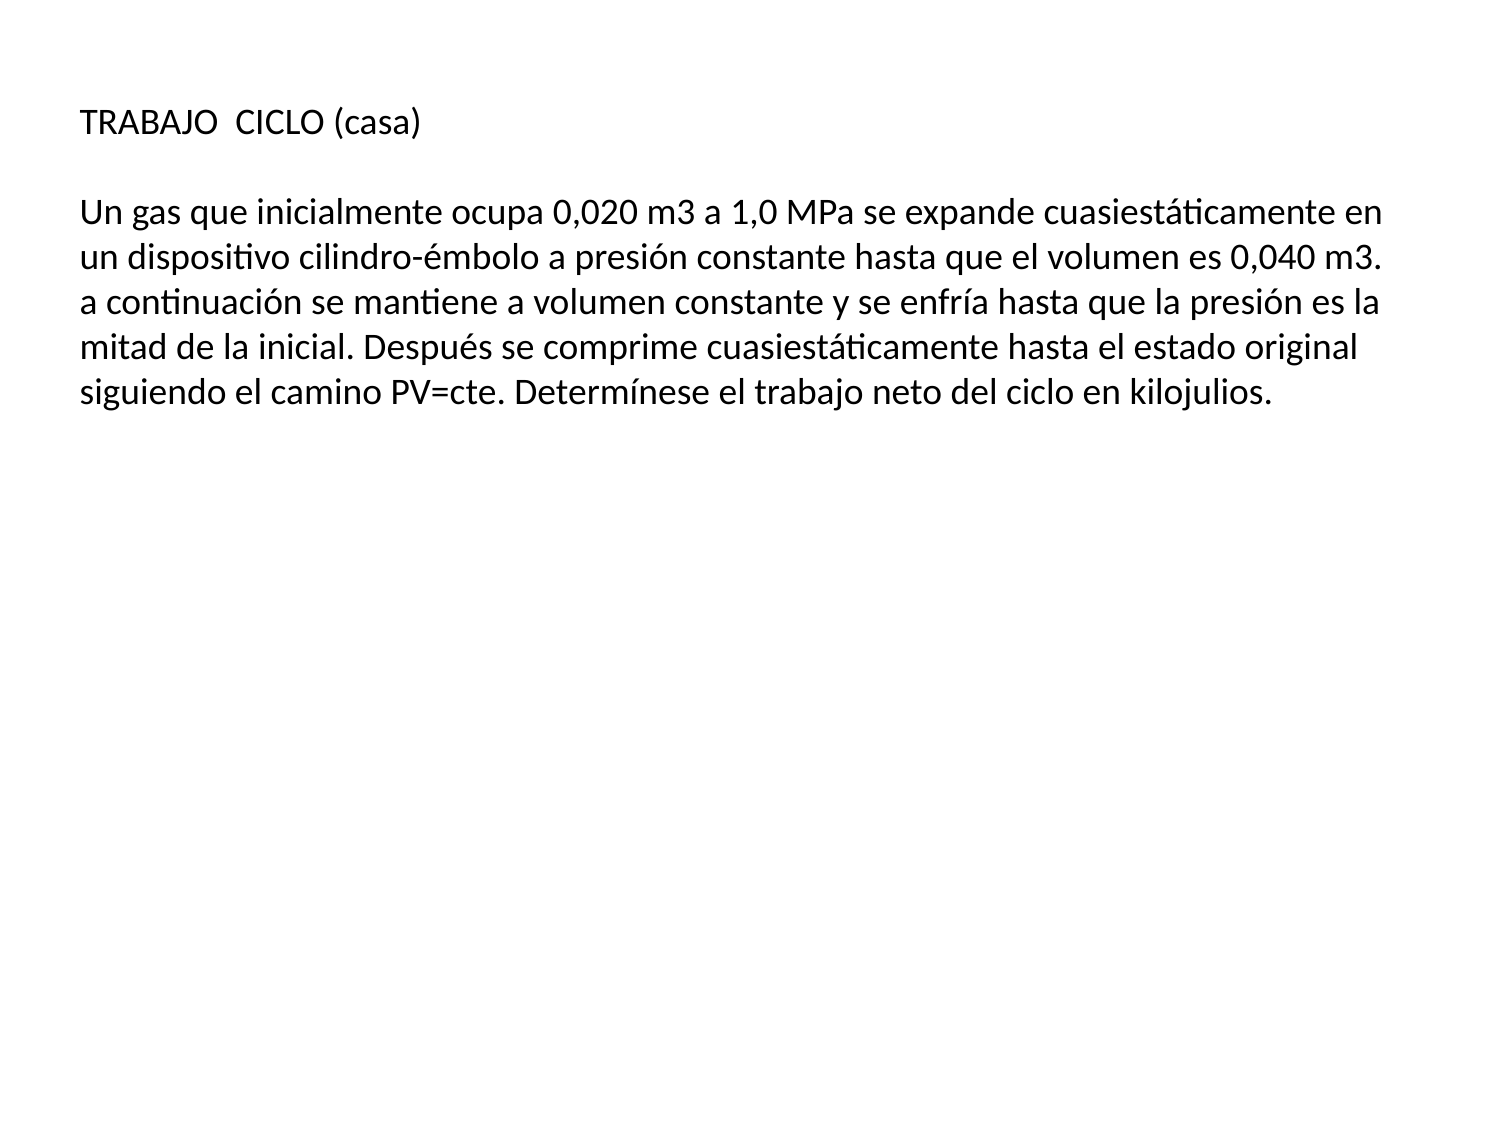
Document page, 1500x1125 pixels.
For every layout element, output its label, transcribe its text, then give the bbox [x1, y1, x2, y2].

text_box TRABAJO CICLO (casa) Un gas que inicialmente ocupa 0,020 m3 a 1,0 MPa se expande cuasiestáticamente en un dispositivo cilindro-émbolo a presión constante hasta que el volumen es 0,040 m3. a continuación se mantiene a volumen constante y se enfría hasta que la presión es la mitad de la inicial. Después se comprime cuasiestáticamente hasta el estado original siguiendo el camino PV=cte. Determínese el trabajo neto del ciclo en kilojulios. [64, 89, 1412, 420]
